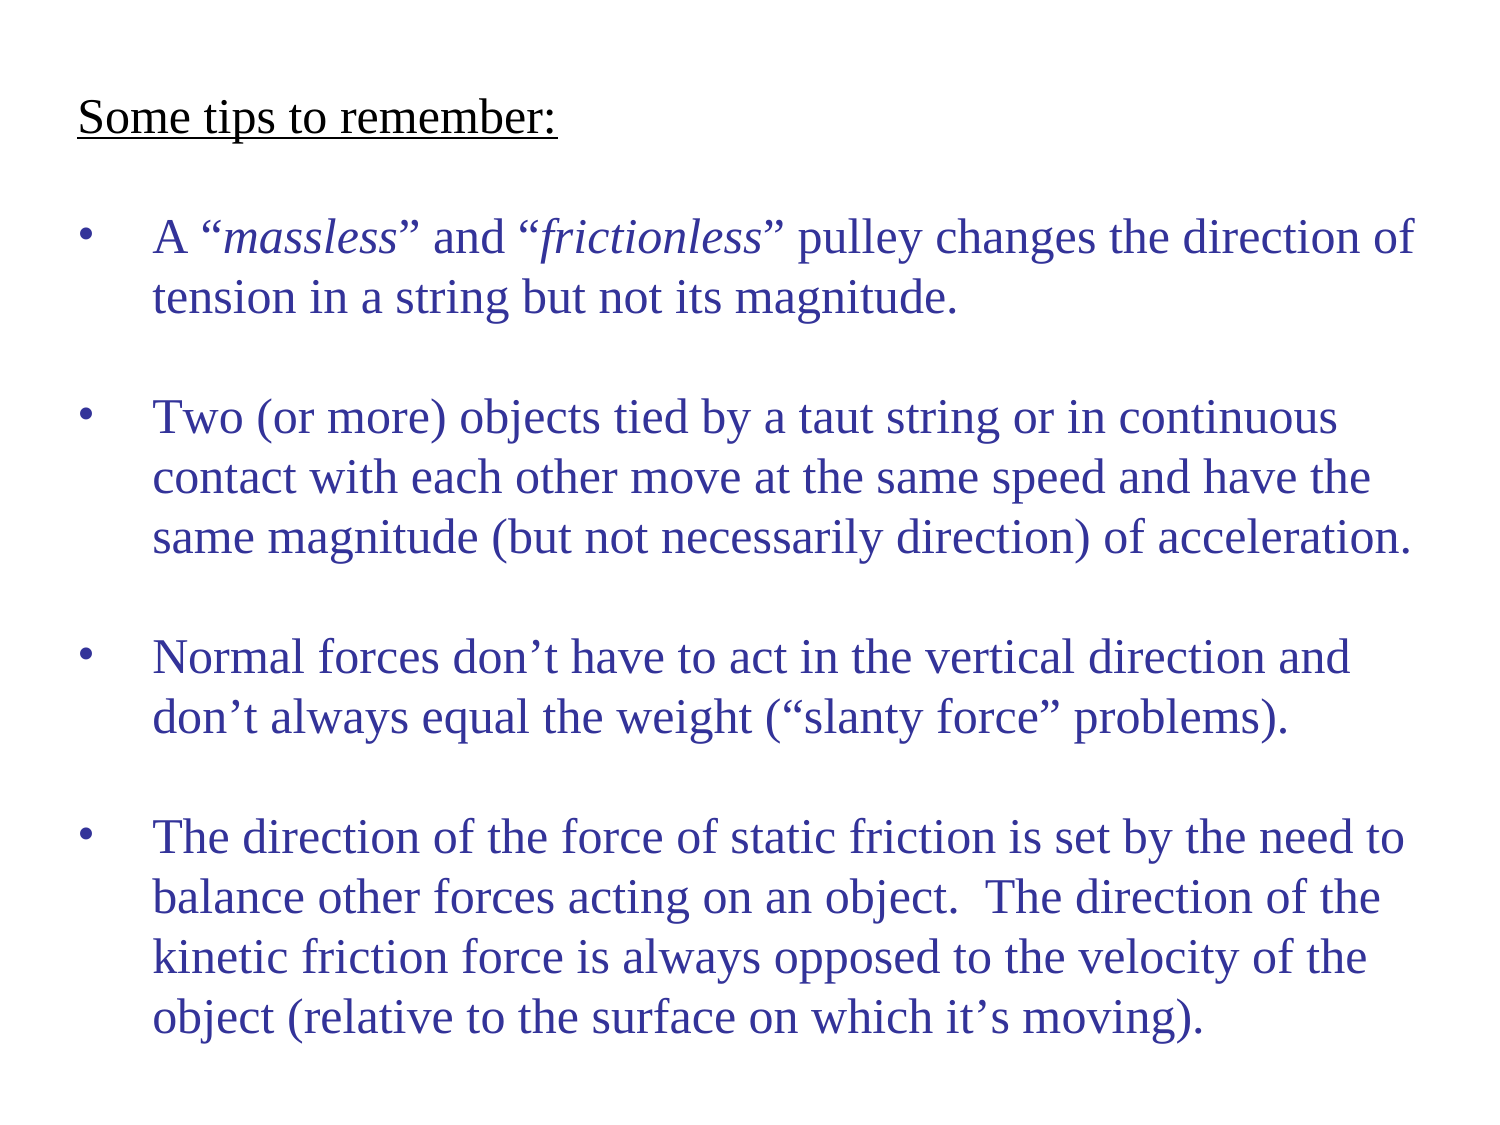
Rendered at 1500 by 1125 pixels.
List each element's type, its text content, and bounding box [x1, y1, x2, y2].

text_box Some tips to remember: A “massless” and “frictionless” pulley changes the direction of tension in a string but not its magnitude. Two (or more) objects tied by a taut string or in continuous contact with each other move at the same speed and have the same magnitude (but not necessarily direction) of acceleration. Normal forces don’t have to act in the vertical direction and don’t always equal the weight (“slanty force” problems). The direction of the force of static friction is set by the need to balance other forces acting on an object. The direction of the kinetic friction force is always opposed to the velocity of the object (relative to the surface on which it’s moving). [62, 76, 1438, 1052]
